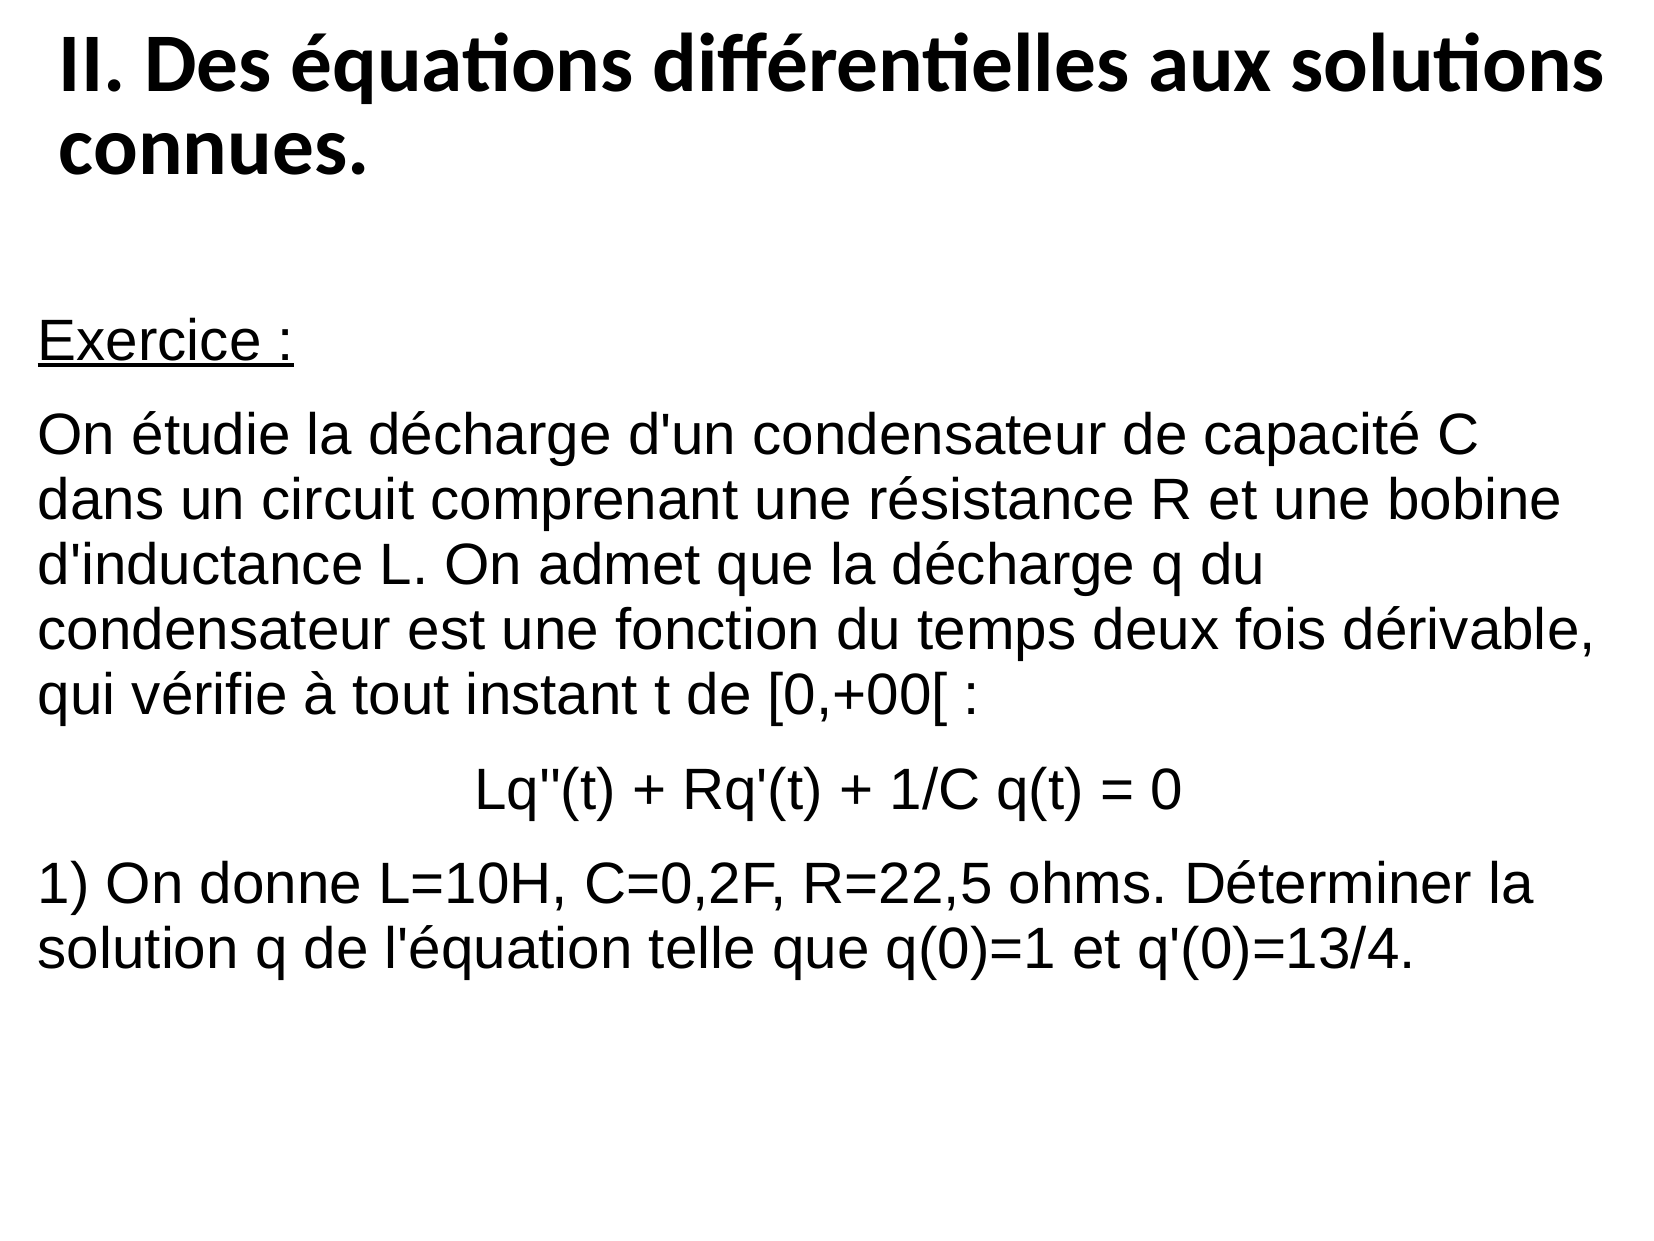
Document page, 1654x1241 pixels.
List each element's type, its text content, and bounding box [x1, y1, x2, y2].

title II. Des équations différentielles aux solutions connues. [59, 8, 1654, 216]
list Exercice : On étudie la décharge d'un condensateur de capacité C dans un circuit comprenant une résistance R et une bobine d'inductance L. On admet que la décharge q du condensateur est une fonction du temps deux fois dérivable, qui vérifie à tout instant t de [0,+00[ : Lq''(t) + Rq'(t) + 1/C q(t) = 0 1) On donne L=10H, C=0,2F, R=22,5 ohms. Déterminer la solution q de l'équation telle que q(0)=1 et q'(0)=13/4. [0, 307, 1621, 1241]
